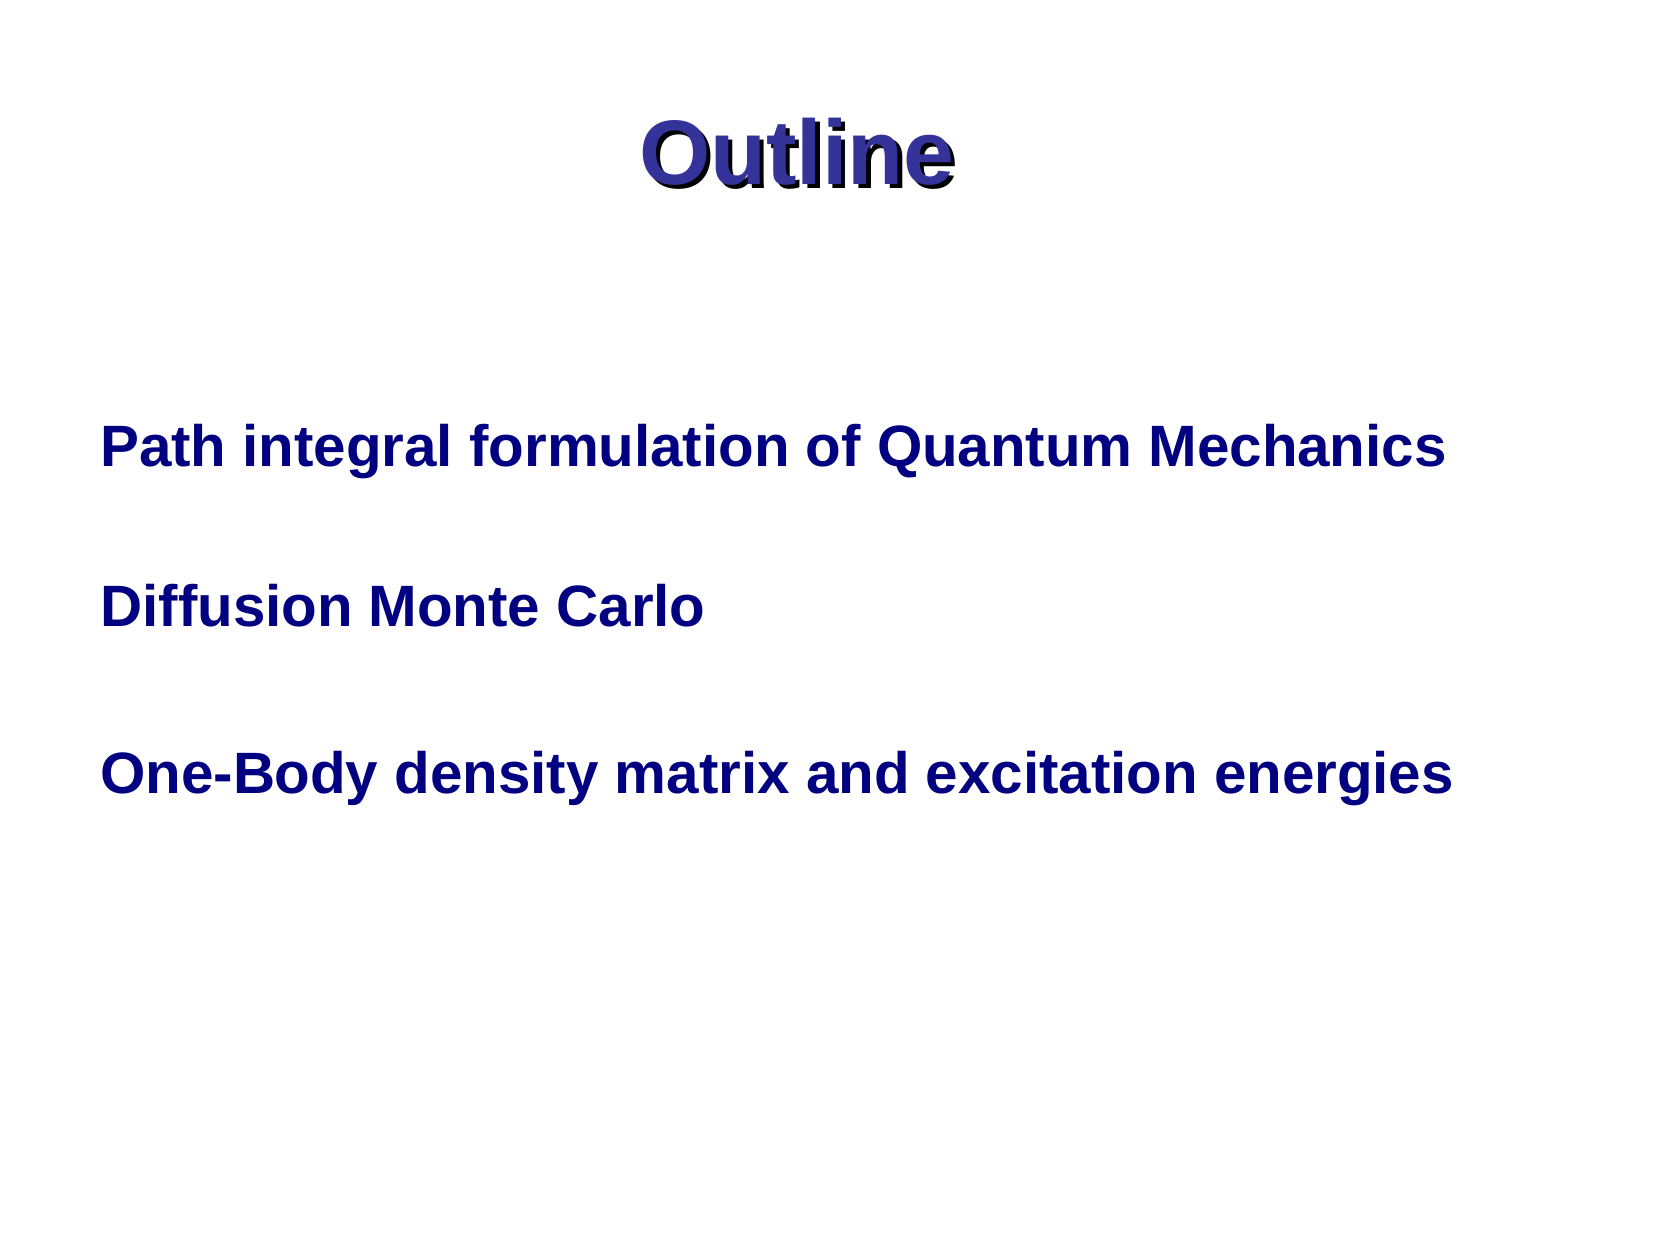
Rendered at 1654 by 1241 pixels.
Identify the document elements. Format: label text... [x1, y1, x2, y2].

list Path integral formulation of Quantum Mechanics Diffusion Monte Carlo One-Body density matrix and excitation energies [82, 414, 1571, 1025]
title Outline [82, 49, 1571, 257]
